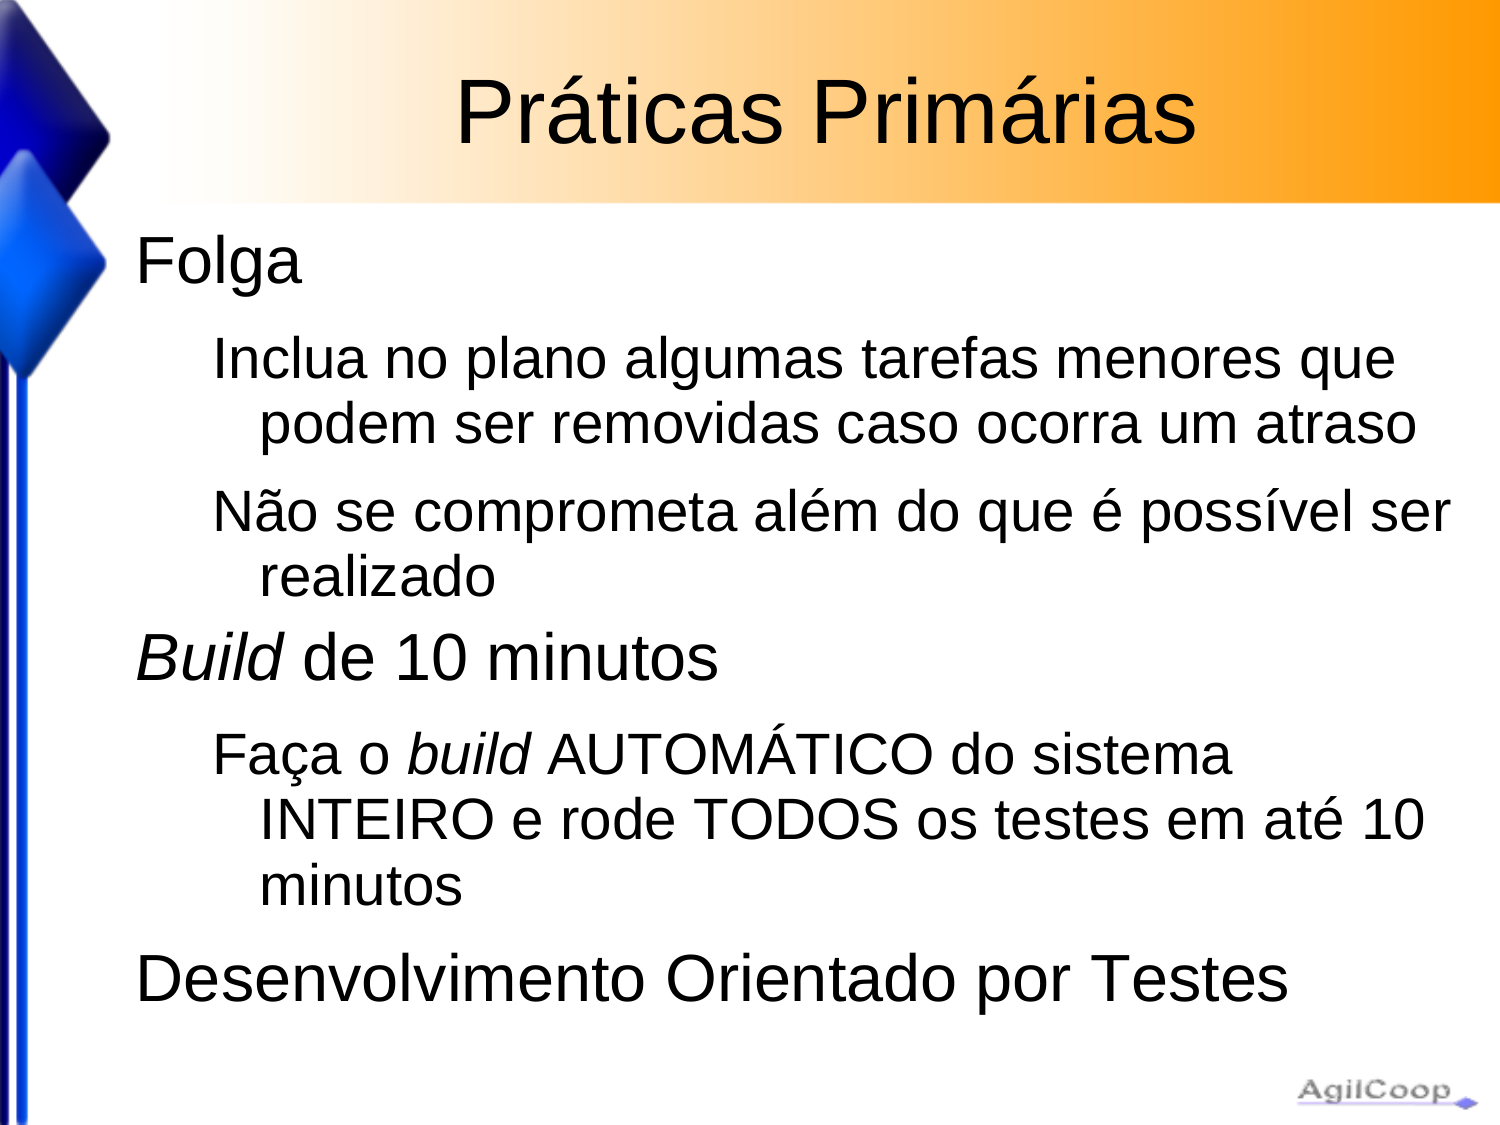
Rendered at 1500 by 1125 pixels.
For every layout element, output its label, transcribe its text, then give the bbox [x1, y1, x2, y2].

list Folga Inclua no plano algumas tarefas menores que podem ser removidas caso ocorra um atraso Não se comprometa além do que é possível ser realizado Build de 10 minutos Faça o build AUTOMÁTICO do sistema INTEIRO e rode TODOS os testes em até 10 minutos Desenvolvimento Orientado por Testes [118, 236, 1477, 1125]
title Práticas Primárias [82, 8, 1500, 216]
picture [0, 0, 1500, 1125]
